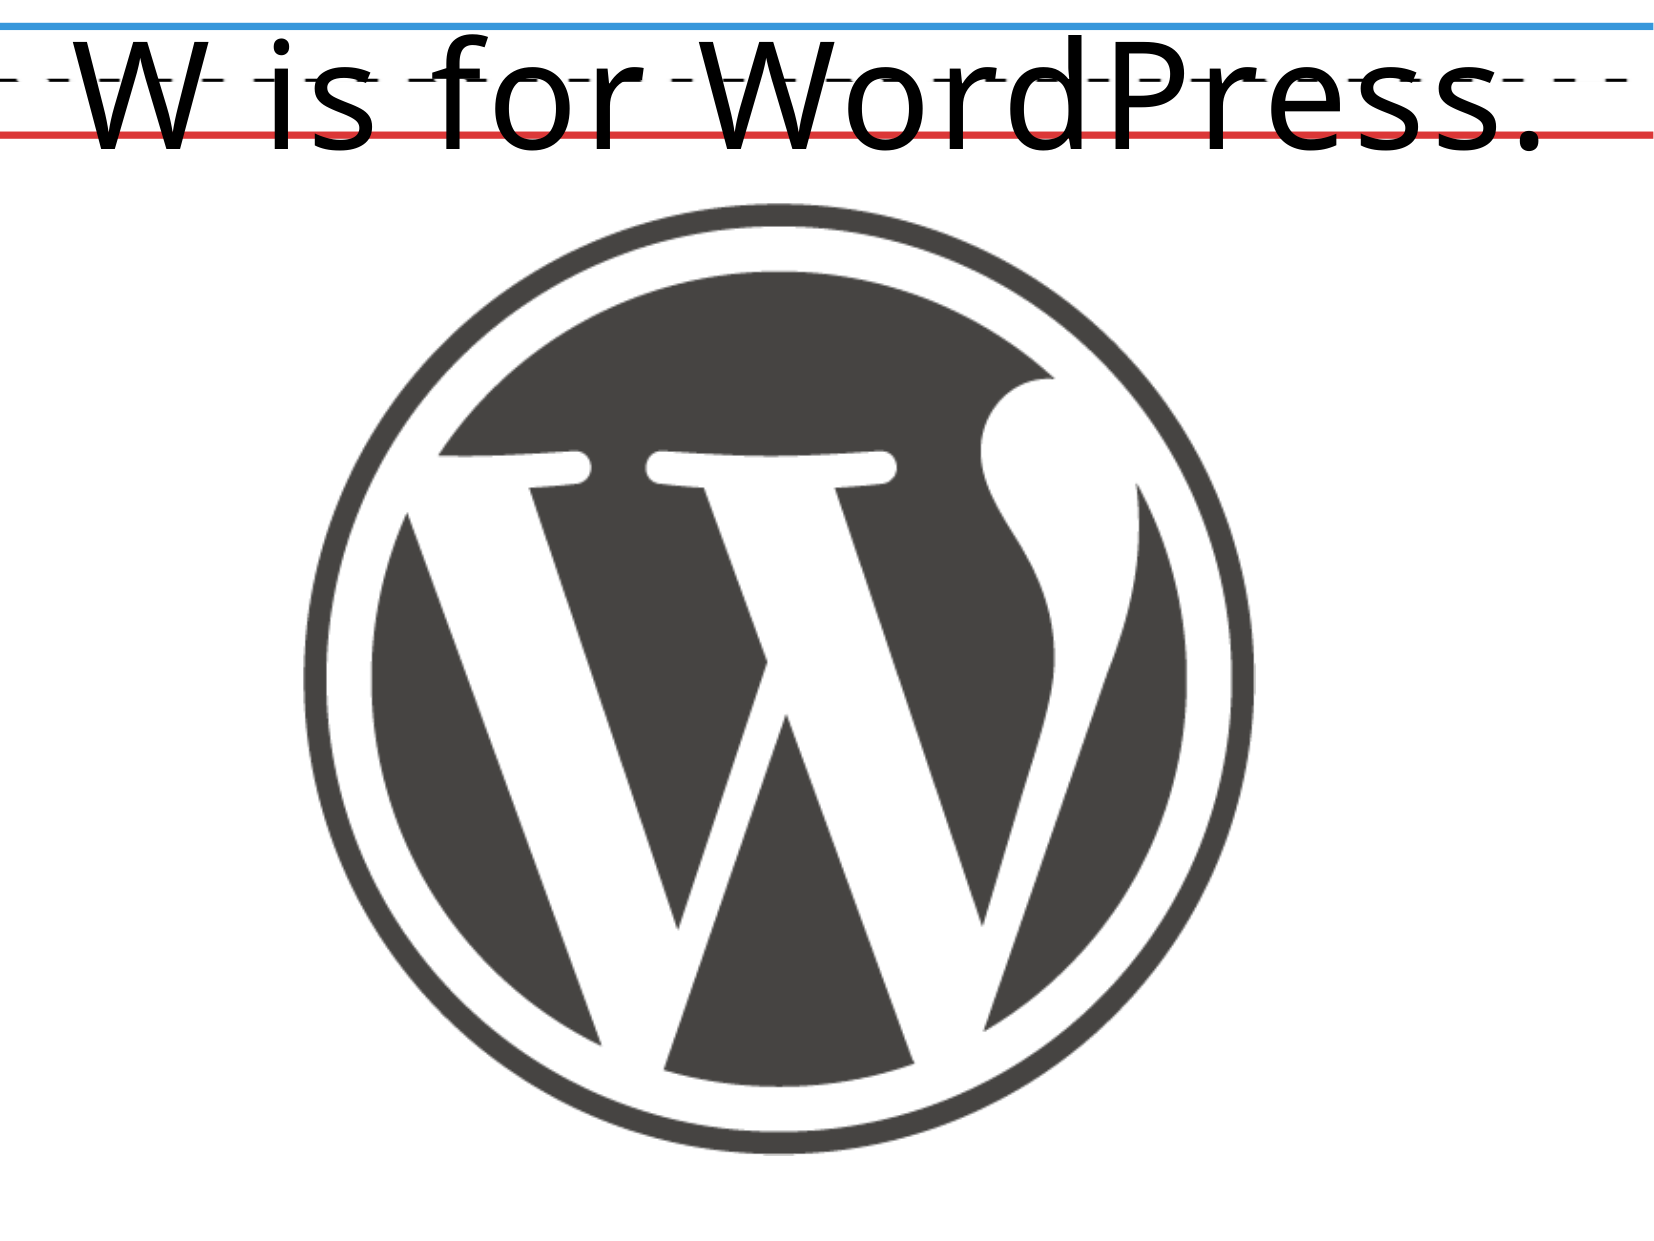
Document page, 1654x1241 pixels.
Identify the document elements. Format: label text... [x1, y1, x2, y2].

picture [0, 0, 1654, 1156]
title W is for WordPress. [71, 0, 1561, 196]
